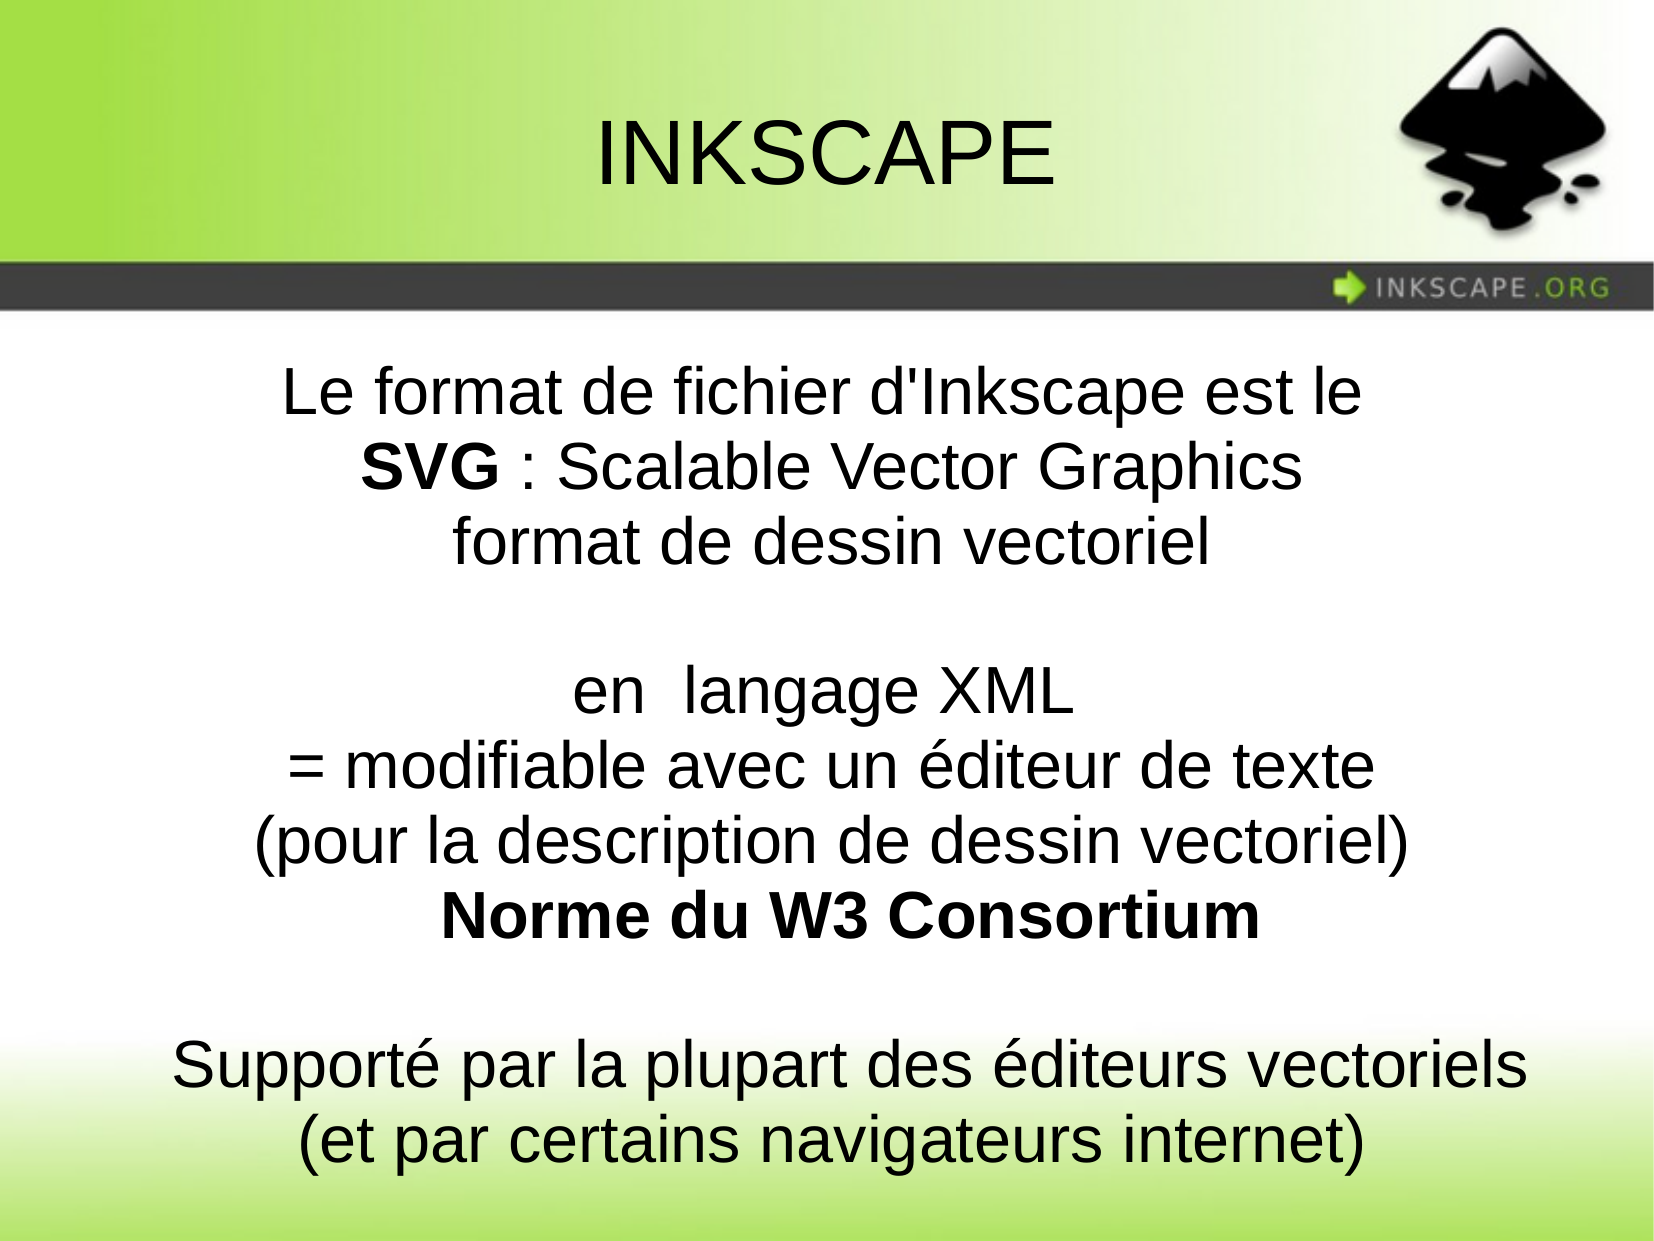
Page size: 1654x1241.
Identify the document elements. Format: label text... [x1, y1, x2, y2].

title INKSCAPE [82, 56, 1571, 250]
picture [0, 0, 1654, 1241]
subtitle Le format de fichier d'Inkscape est le SVG : Scalable Vector Graphics format de dessin vectoriel en langage XML = modifiable avec un éditeur de texte (pour la description de dessin vectoriel) Norme du W3 Consortium Supporté par la plupart des éditeurs vectoriels (et par certains navigateurs internet) [88, 354, 1577, 1177]
